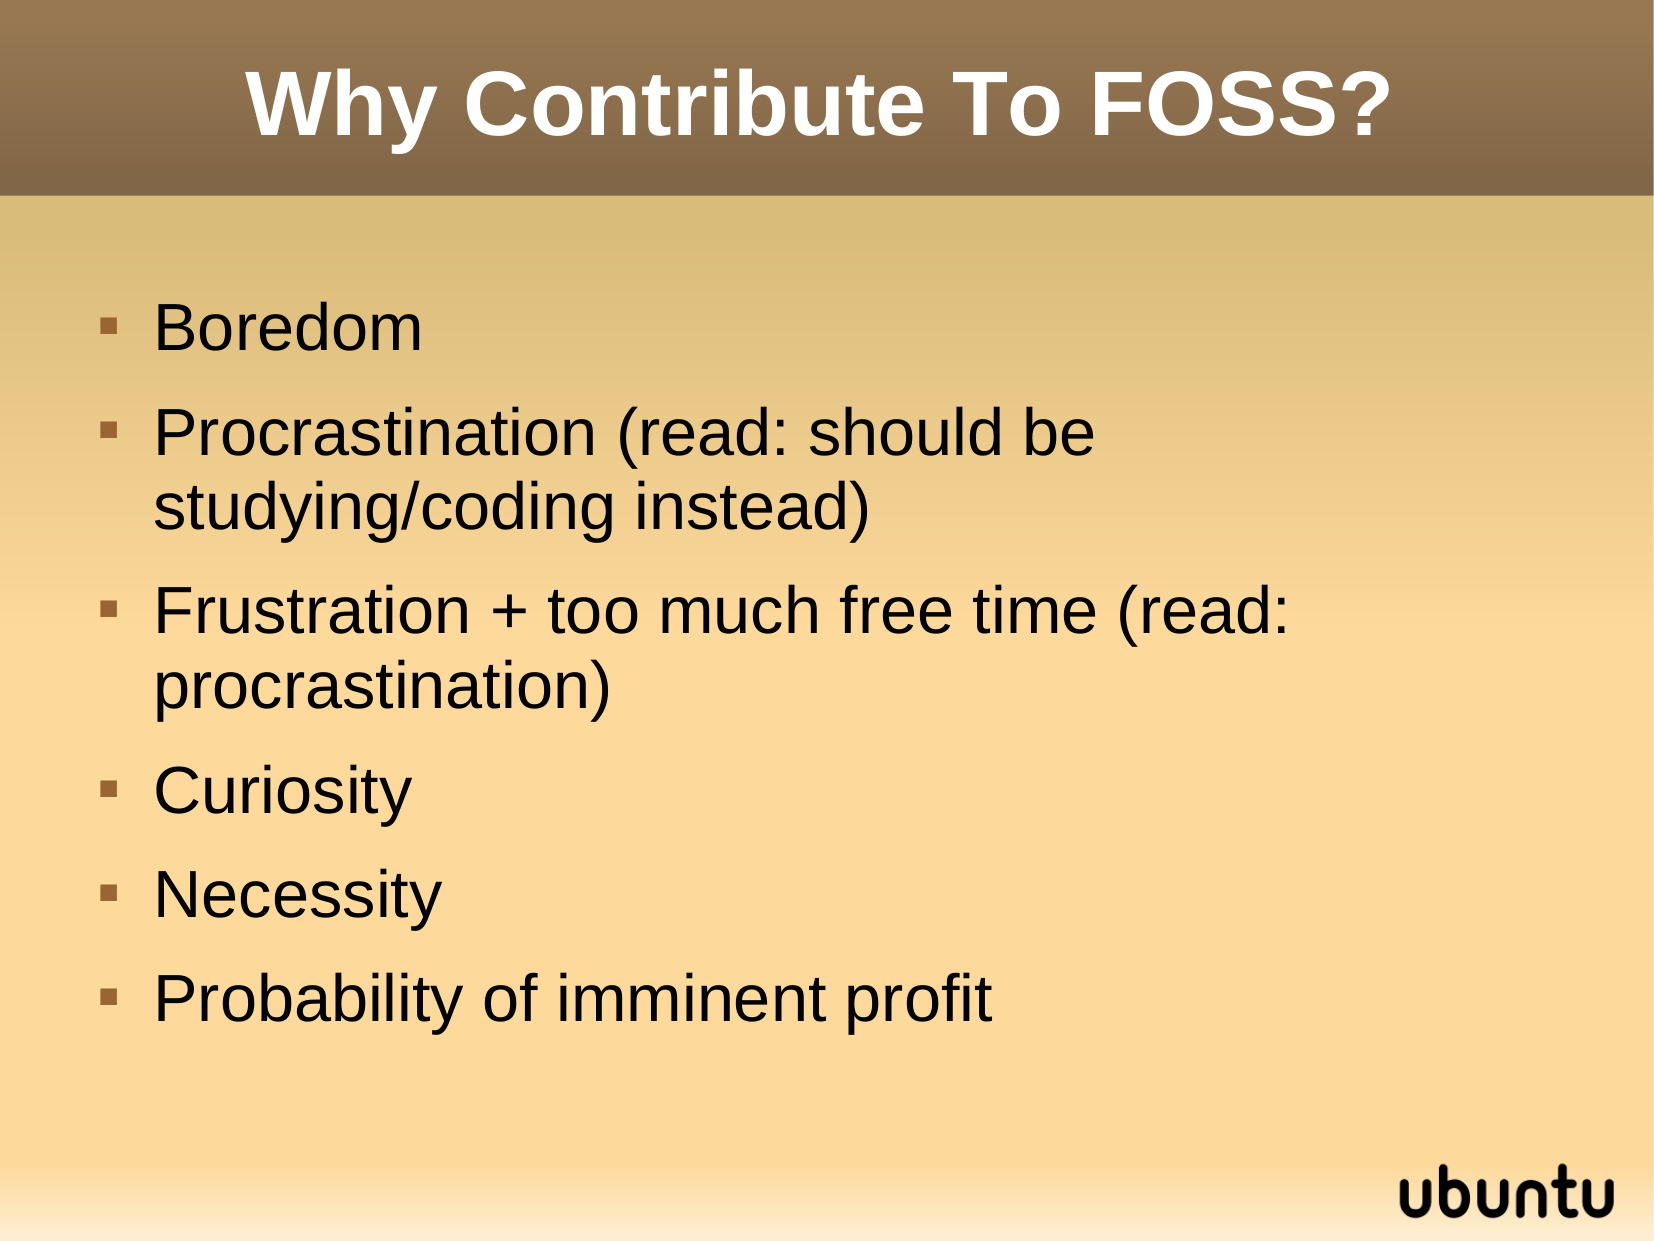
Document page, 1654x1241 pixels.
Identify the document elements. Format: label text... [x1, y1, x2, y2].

list Boredom Procrastination (read: should be studying/coding instead) Frustration + too much free time (read: procrastination) Curiosity Necessity Probability of imminent profit [82, 290, 1571, 1094]
title Why Contribute To FOSS? [76, 0, 1565, 208]
picture [0, 0, 1654, 1241]
